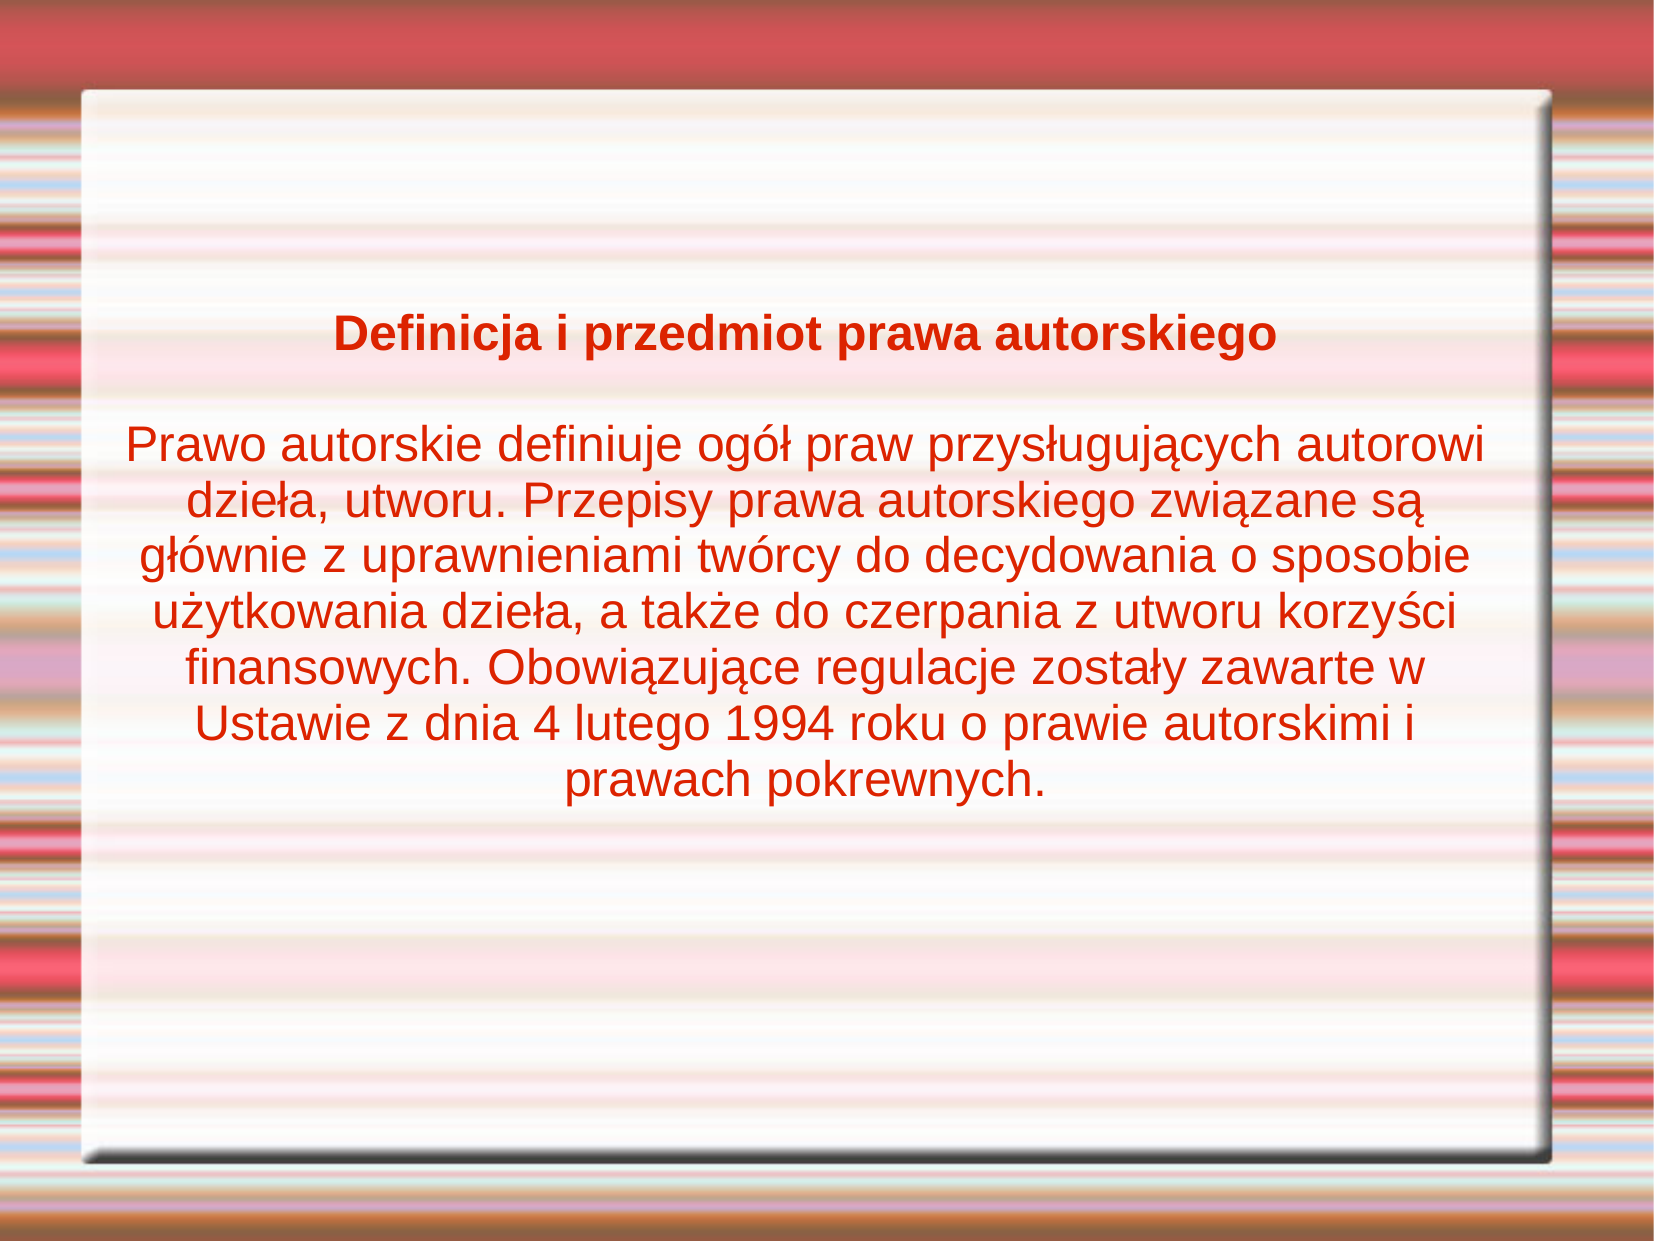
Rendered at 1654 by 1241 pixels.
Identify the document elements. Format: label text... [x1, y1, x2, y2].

picture [0, 0, 1654, 1241]
title Definicja i przedmiot prawa autorskiego Prawo autorskie definiuje ogół praw przysługujących autorowi dzieła, utworu. Przepisy prawa autorskiego związane są głównie z uprawnieniami twórcy do decydowania o sposobie użytkowania dzieła, a także do czerpania z utworu korzyści finansowych. Obowiązujące regulacje zostały zawarte w Ustawie z dnia 4 lutego 1994 roku o prawie autorskimi i prawach pokrewnych. [99, 304, 1512, 919]
